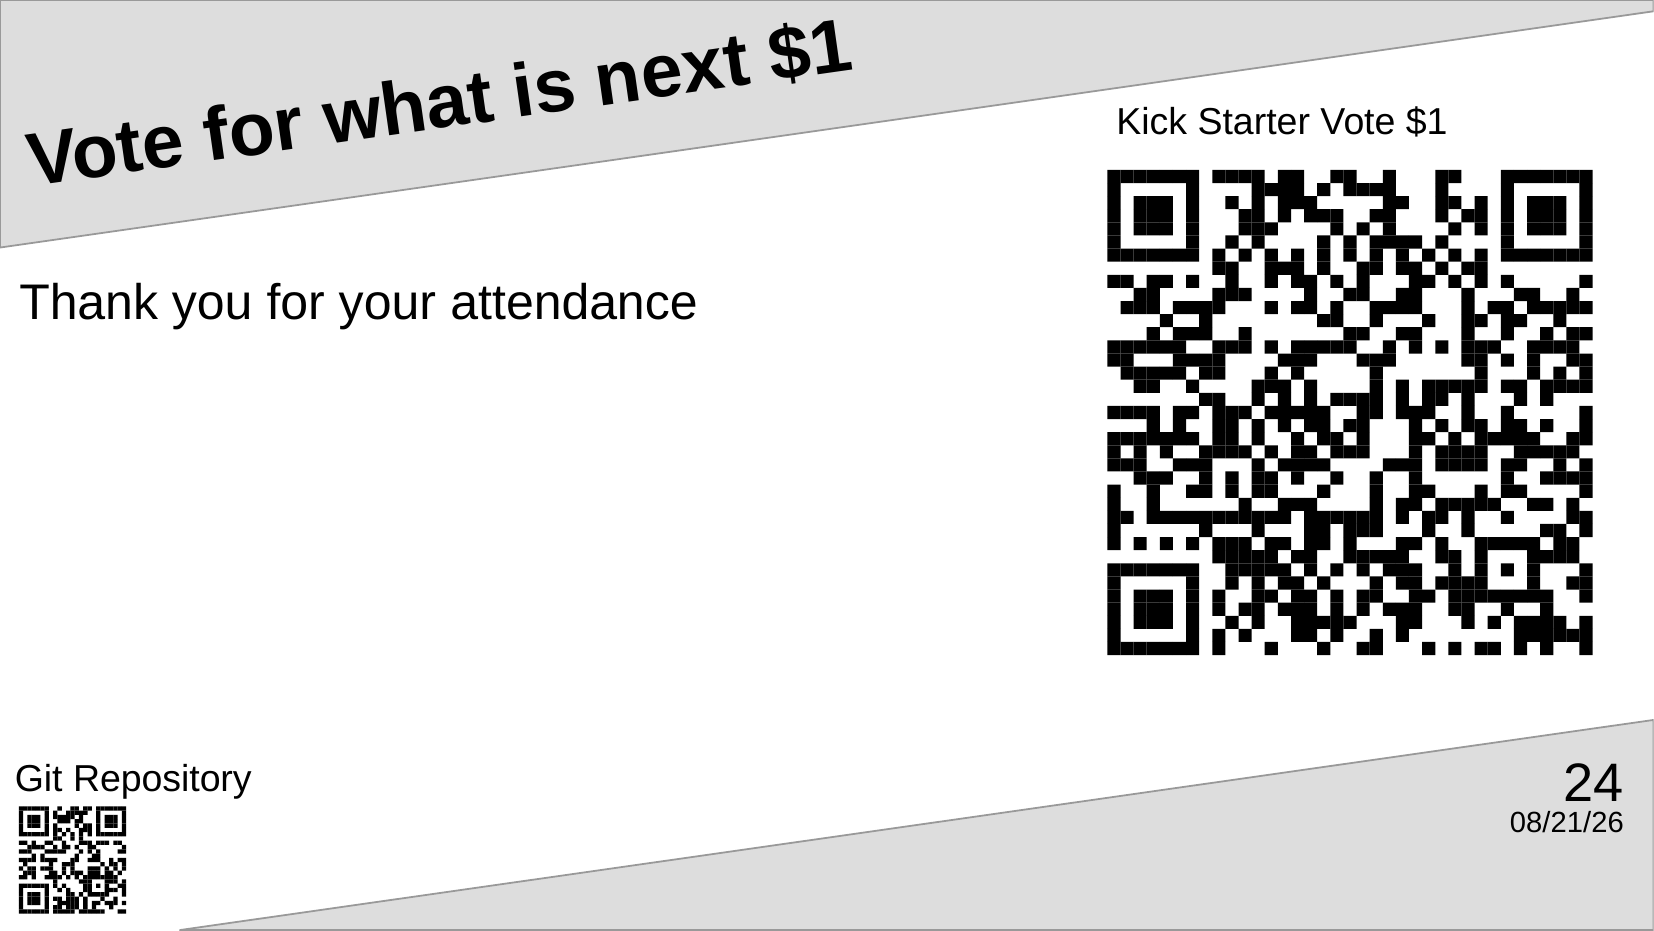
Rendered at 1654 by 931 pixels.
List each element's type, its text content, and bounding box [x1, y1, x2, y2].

text_box Kick Starter Vote $1 [1101, 93, 1463, 151]
picture [1050, 112, 1651, 713]
text_box Git Repository [0, 750, 267, 807]
title Vote for what is next $1 [16, 0, 1501, 239]
text_box Thank you for your attendance [4, 266, 713, 338]
